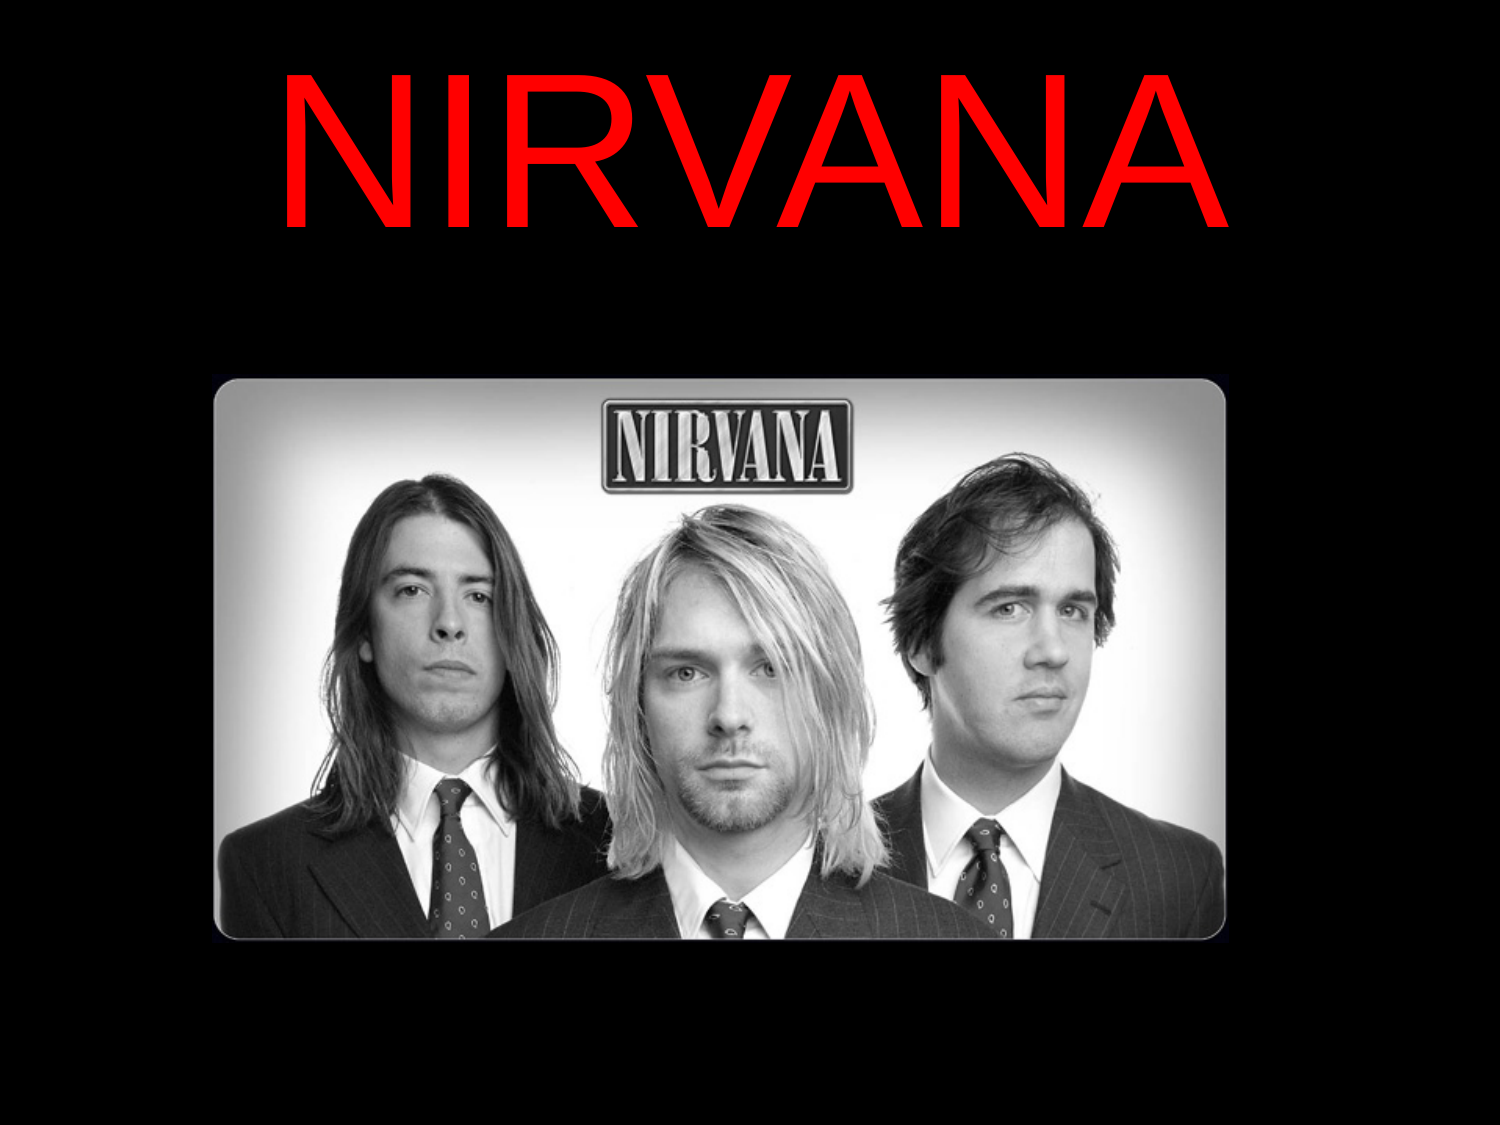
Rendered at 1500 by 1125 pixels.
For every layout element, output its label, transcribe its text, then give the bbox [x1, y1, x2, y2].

title NIRVANA [75, 45, 1425, 233]
picture [212, 374, 1229, 943]
